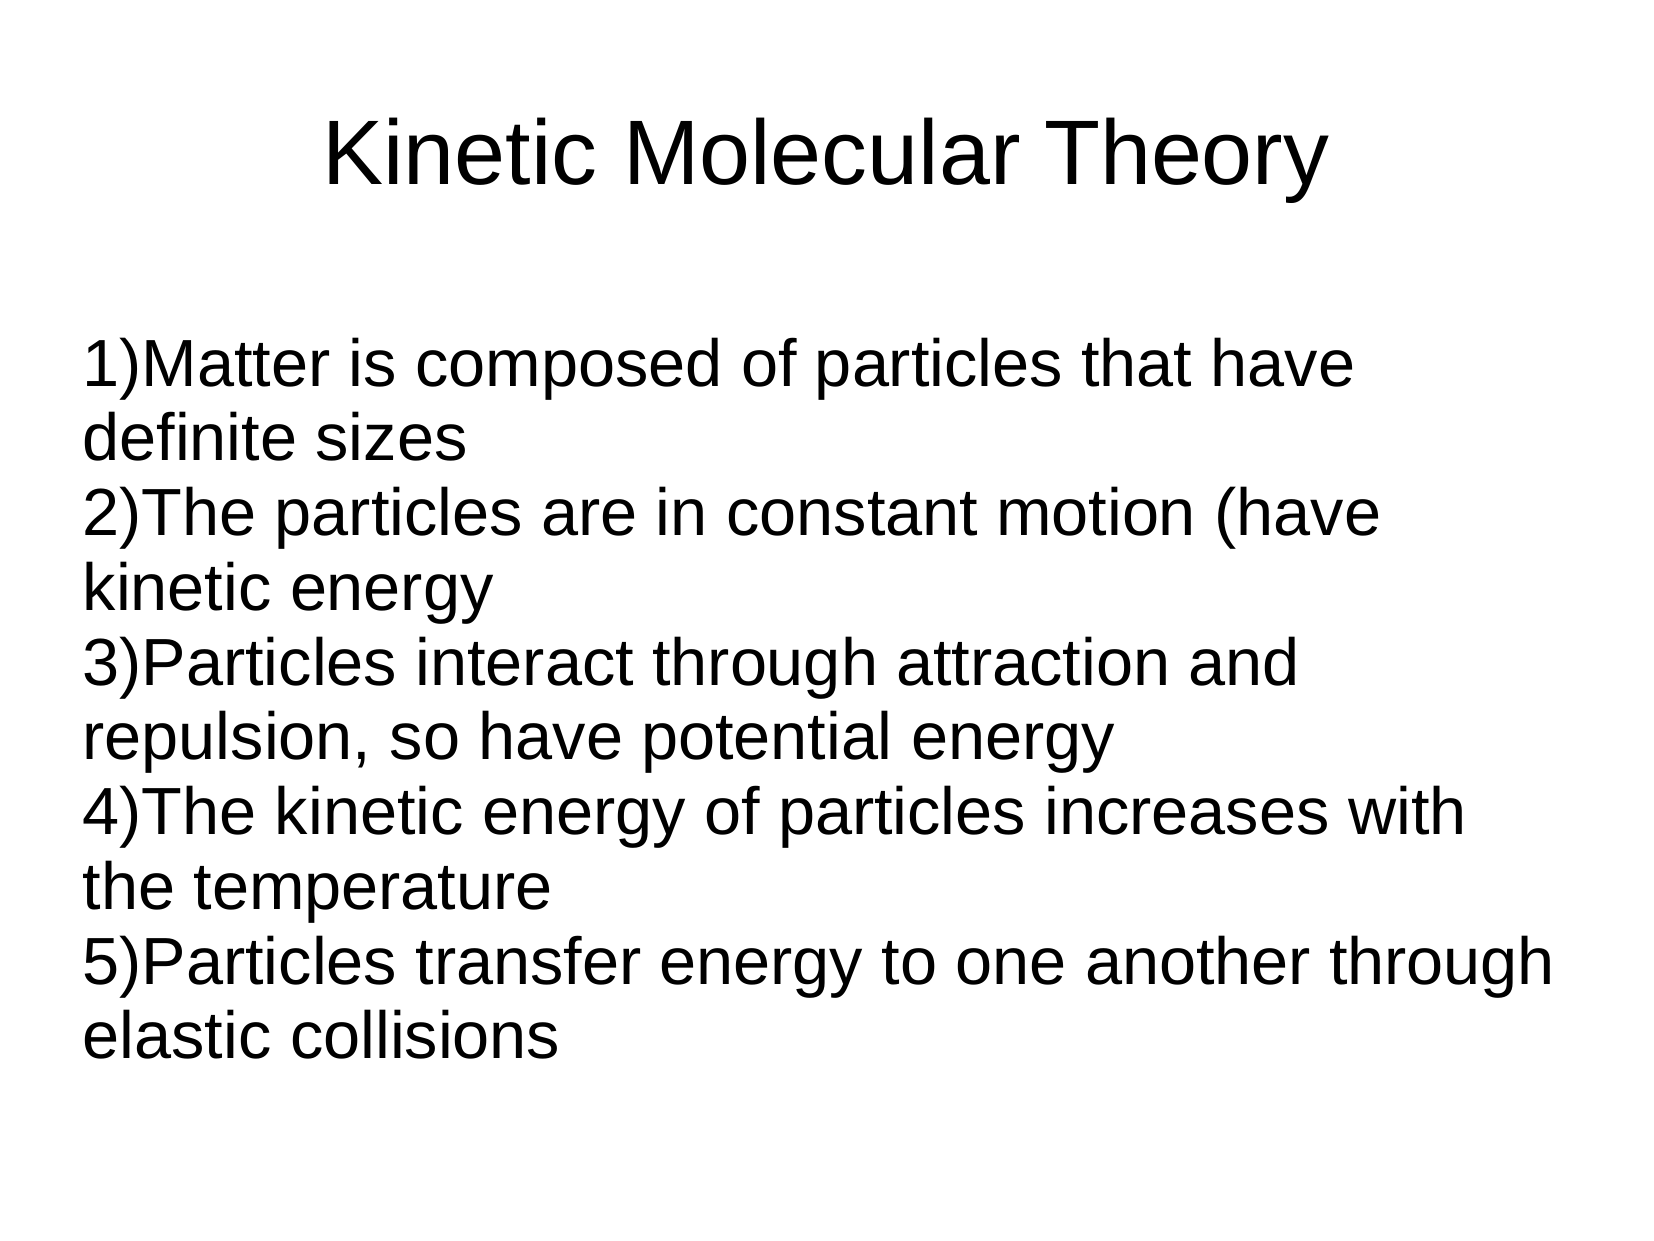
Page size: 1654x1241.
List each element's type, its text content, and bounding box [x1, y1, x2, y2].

subtitle Matter is composed of particles that have definite sizes The particles are in constant motion (have kinetic energy Particles interact through attraction and repulsion, so have potential energy The kinetic energy of particles increases with the temperature Particles transfer energy to one another through elastic collisions [82, 290, 1571, 1109]
title Kinetic Molecular Theory [82, 49, 1571, 257]
